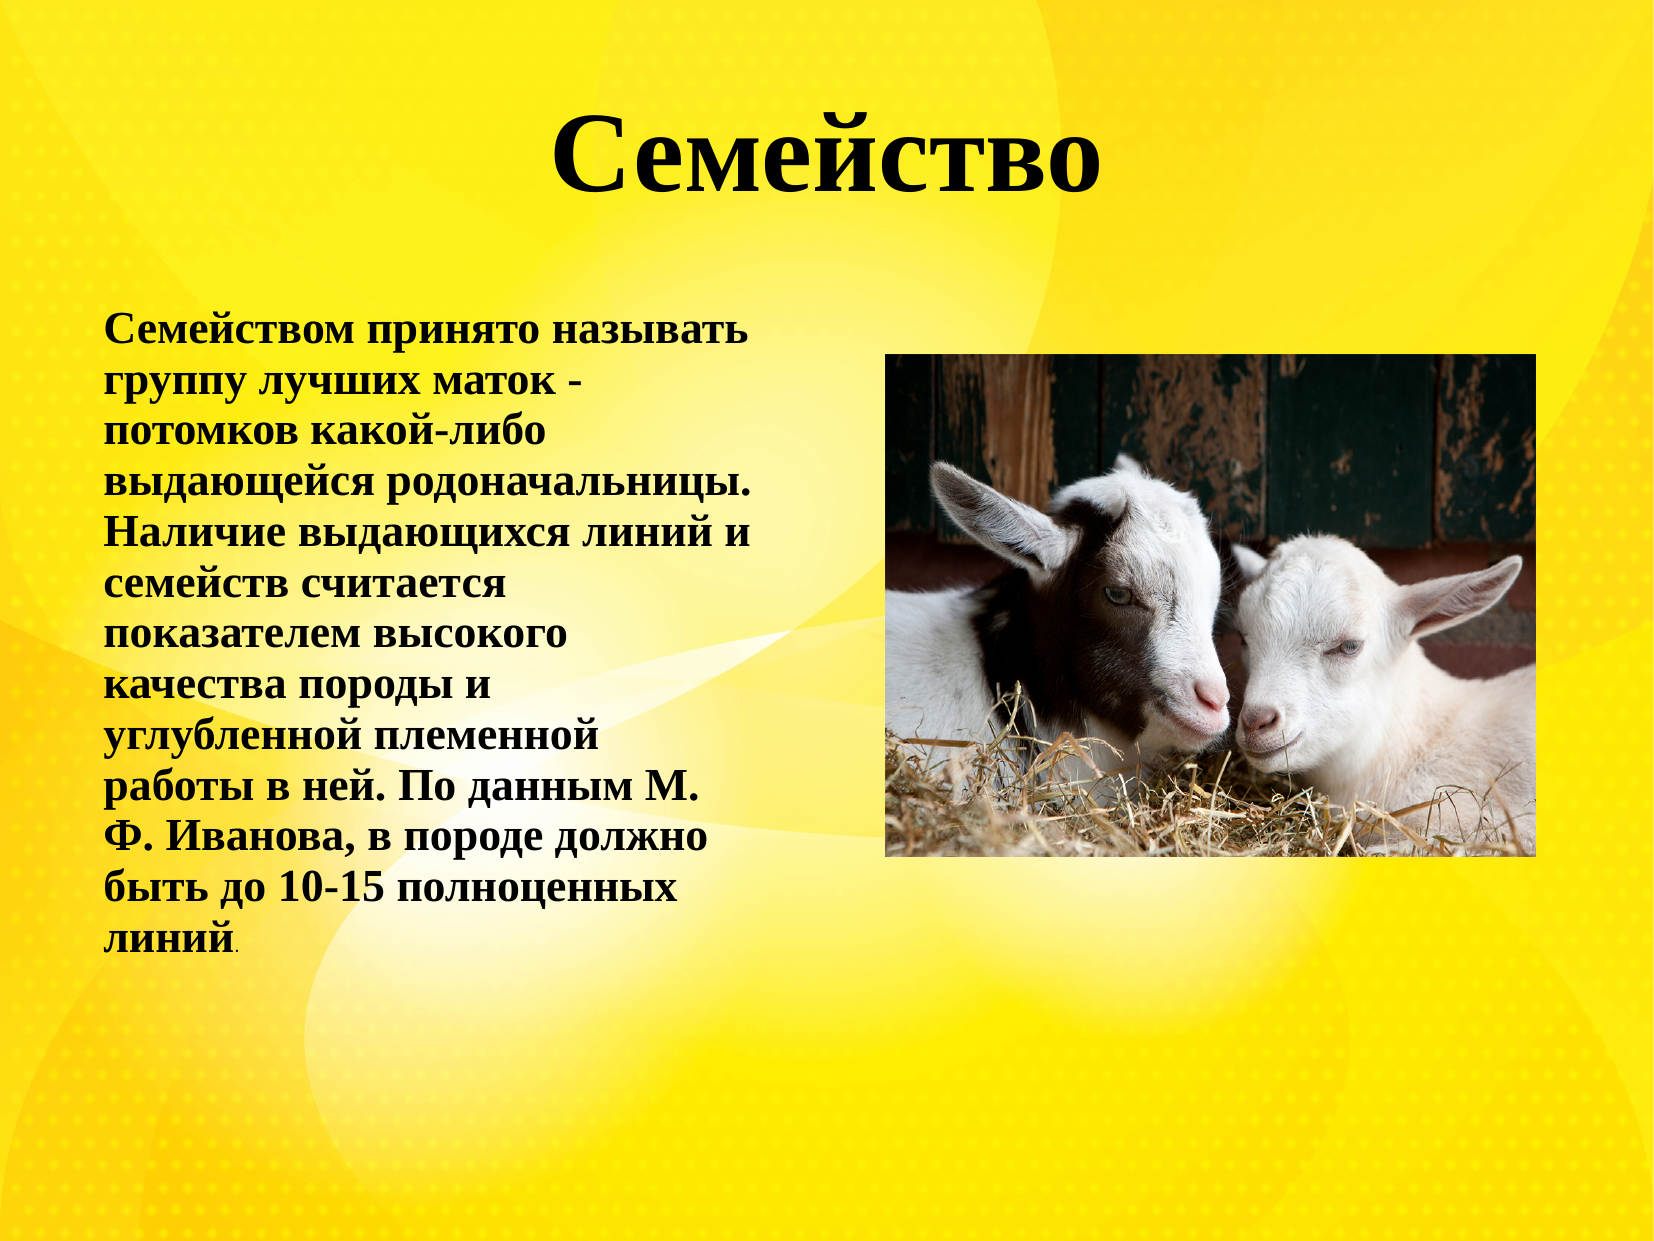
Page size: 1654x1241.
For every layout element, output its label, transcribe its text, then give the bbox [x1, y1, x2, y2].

text_box Семейством принято называть группу лучших маток - потомков какой-либо выдающейся родоначальницы. Наличие выдающихся линий и семейств считается показателем высокого качества породы и углубленной племенной работы в ней. По данным М. Ф. Иванова, в породе должно быть до 10-15 полноценных линий. [88, 295, 768, 1083]
title Семейство [82, 49, 1571, 257]
picture [0, 0, 1654, 1241]
